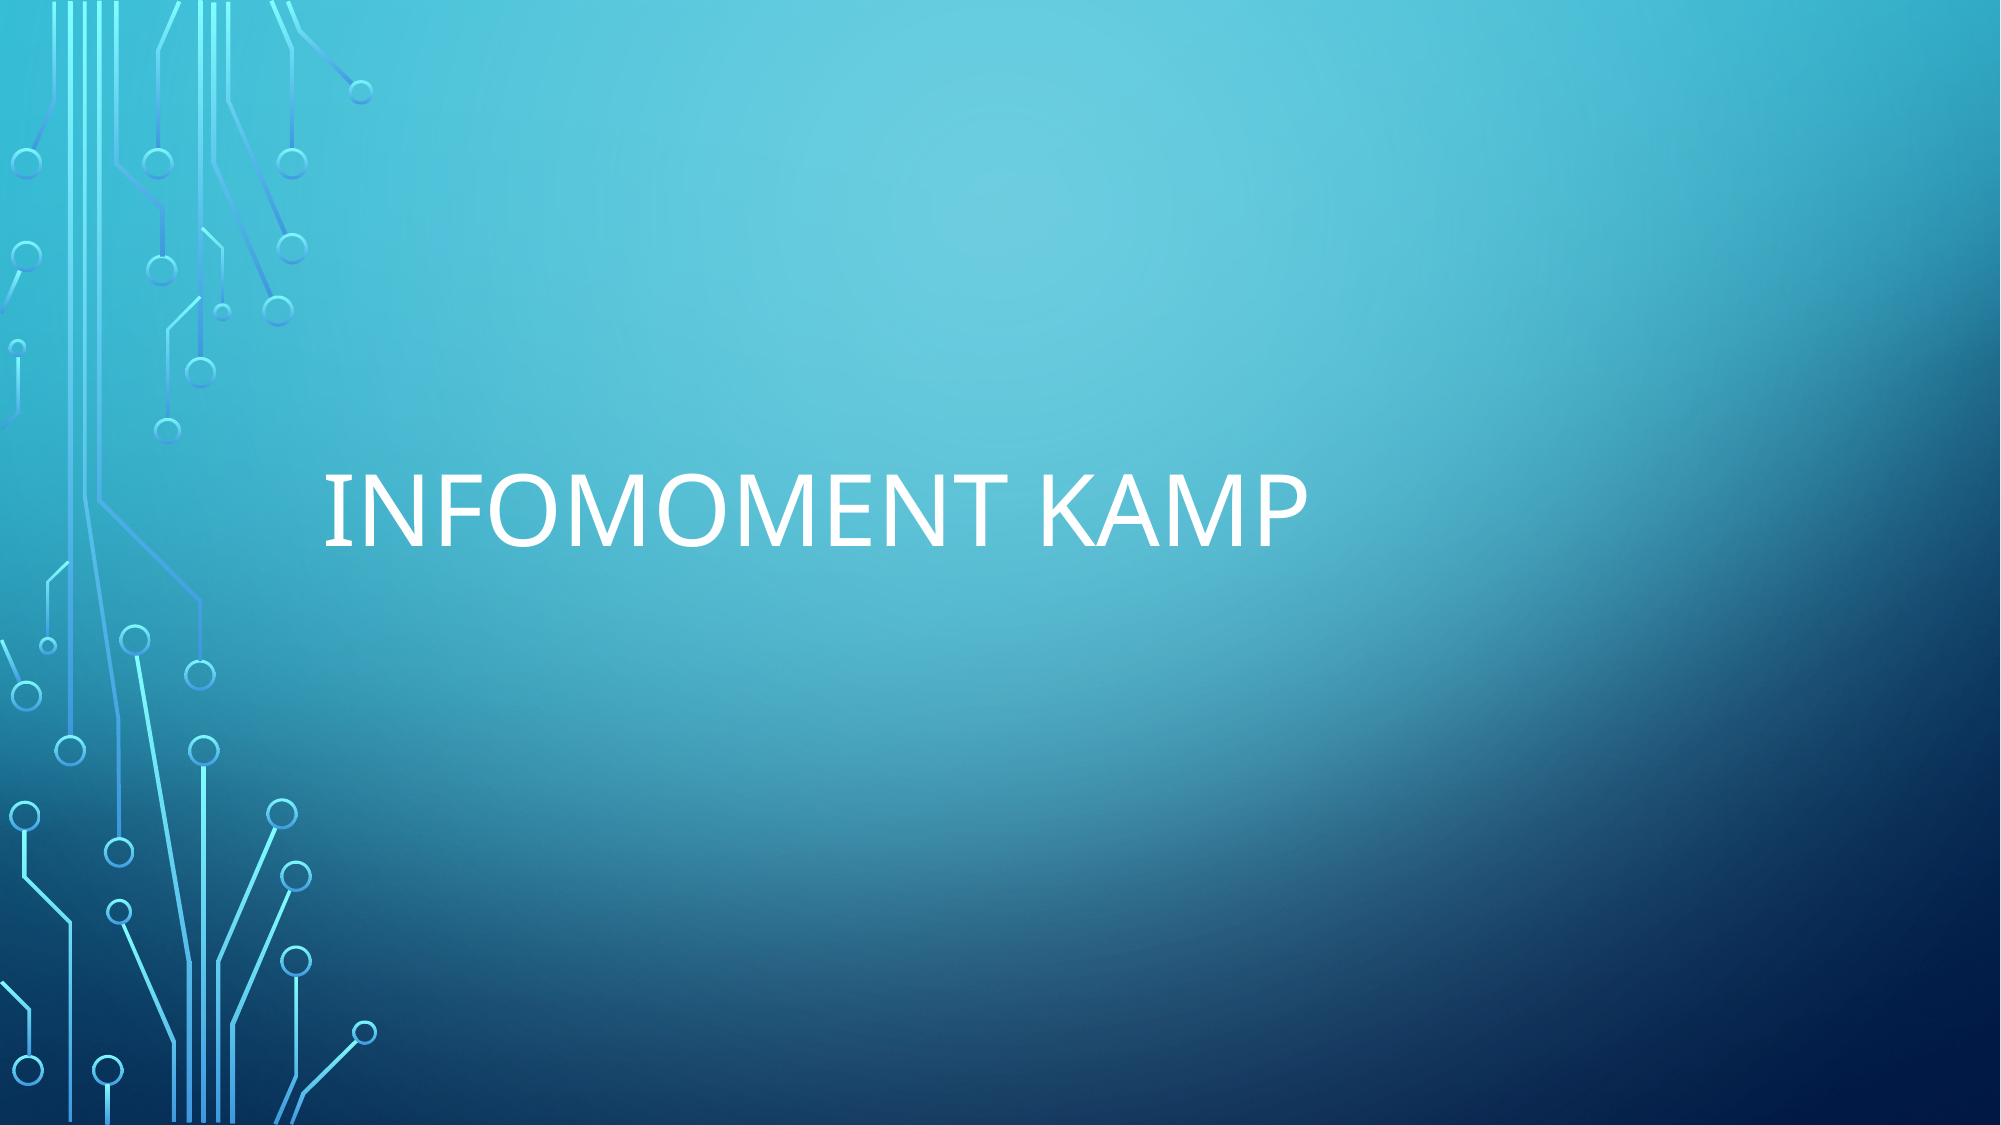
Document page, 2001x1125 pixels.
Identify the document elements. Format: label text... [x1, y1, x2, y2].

title Infomoment kamp [307, 184, 1750, 576]
